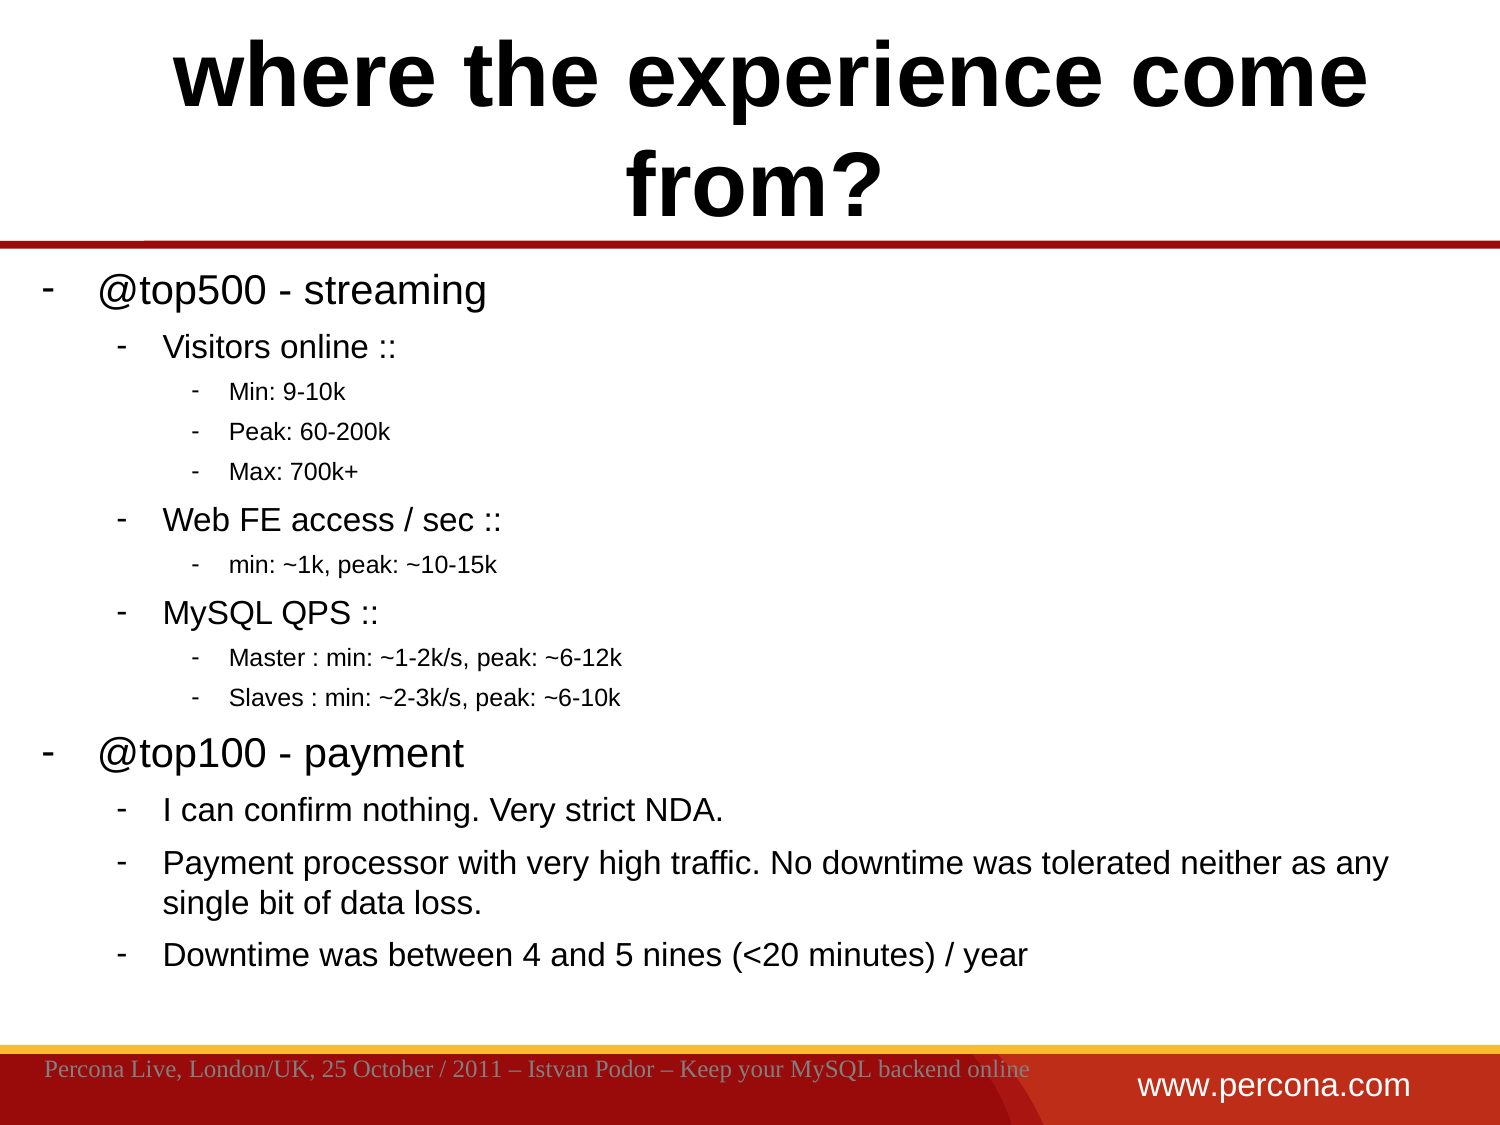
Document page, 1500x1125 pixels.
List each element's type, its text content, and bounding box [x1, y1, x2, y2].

title where the experience come from? [41, 6, 1471, 243]
text_box Percona Live, London/UK, 25 October / 2011 – Istvan Podor – Keep your MySQL backend online [29, 1046, 1128, 1103]
list @top500 - streaming Visitors online :: Min: 9-10k Peak: 60-200k Max: 700k+ Web FE access / sec :: min: ~1k, peak: ~10-15k MySQL QPS :: Master : min: ~1-2k/s, peak: ~6-12k Slaves : min: ~2-3k/s, peak: ~6-10k @top100 - payment I can confirm nothing. Very strict NDA. Payment processor with very high traffic. No downtime was tolerated neither as any single bit of data loss. Downtime was between 4 and 5 nines (<20 minutes) / year [41, 262, 1471, 1079]
